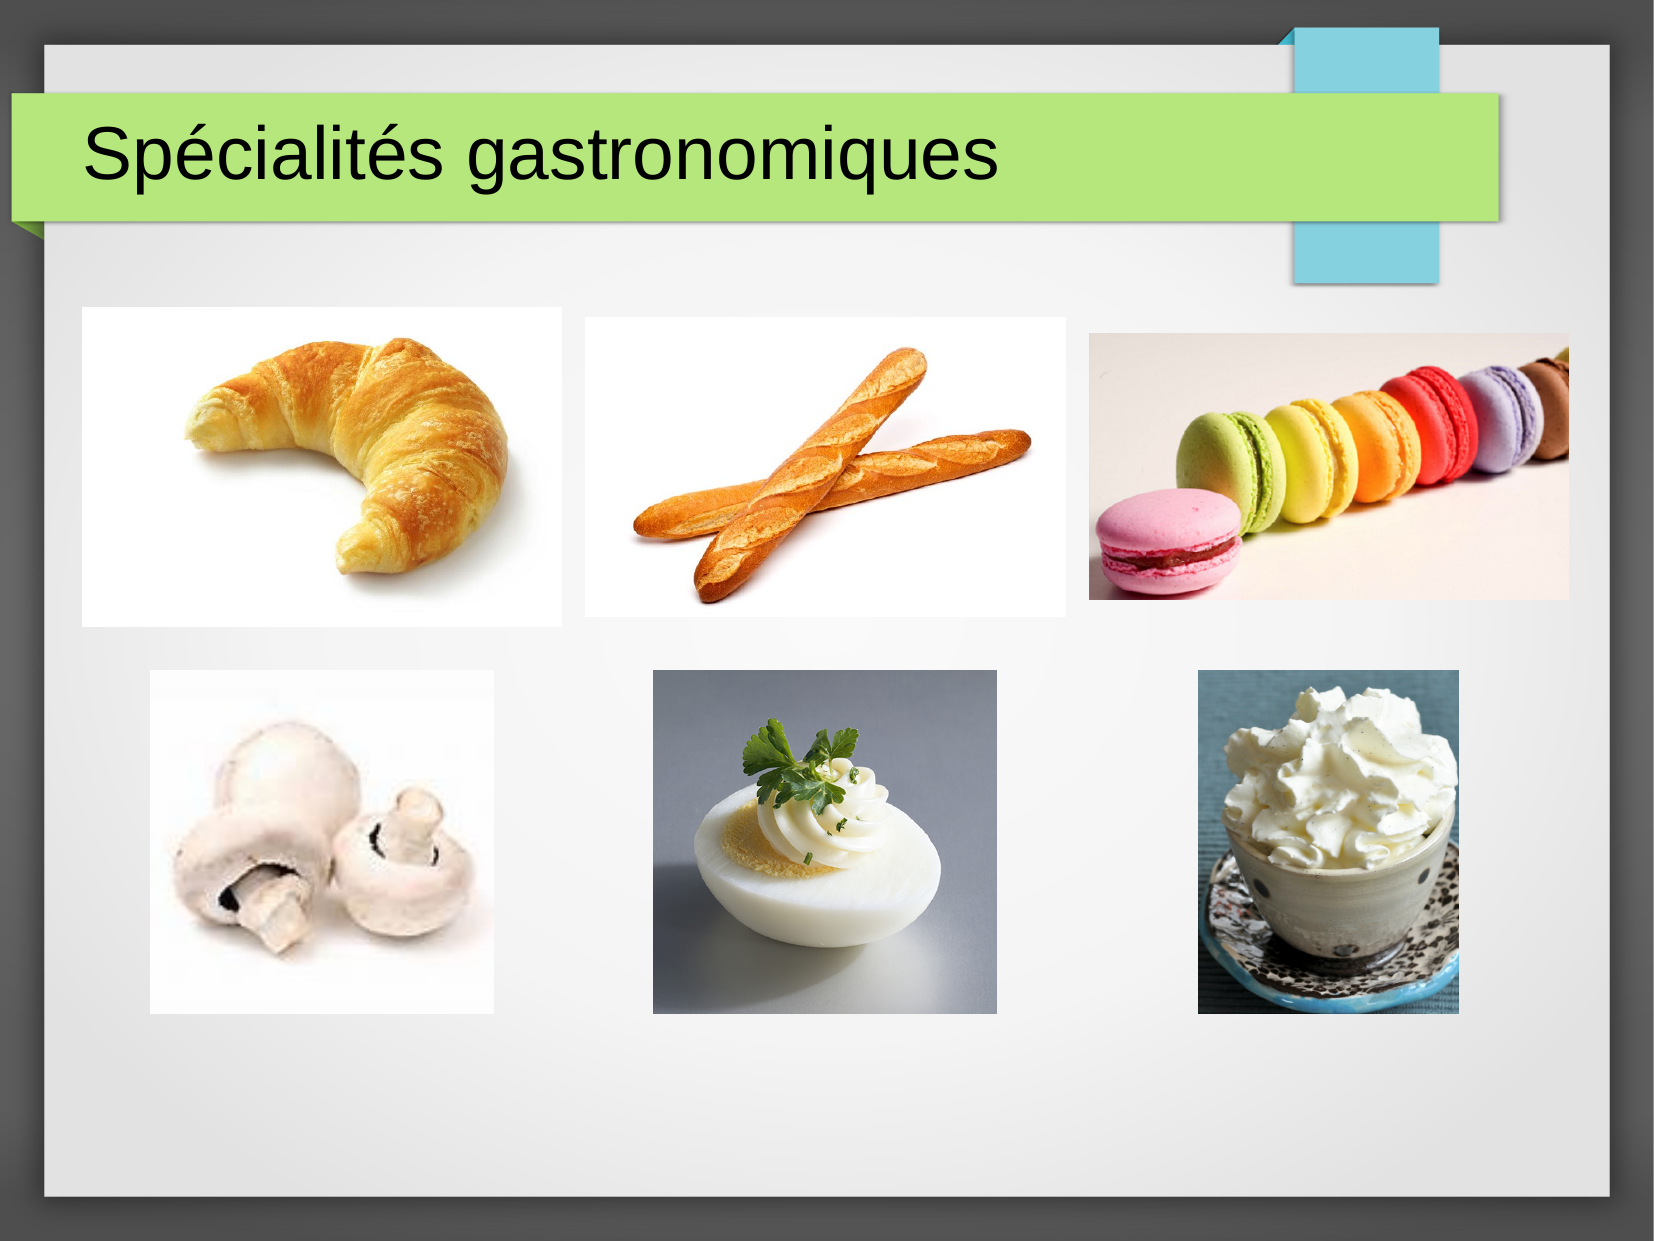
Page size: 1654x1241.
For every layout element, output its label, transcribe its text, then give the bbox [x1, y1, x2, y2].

picture [0, 0, 1654, 1241]
title Spécialités gastronomiques [82, 94, 1264, 213]
